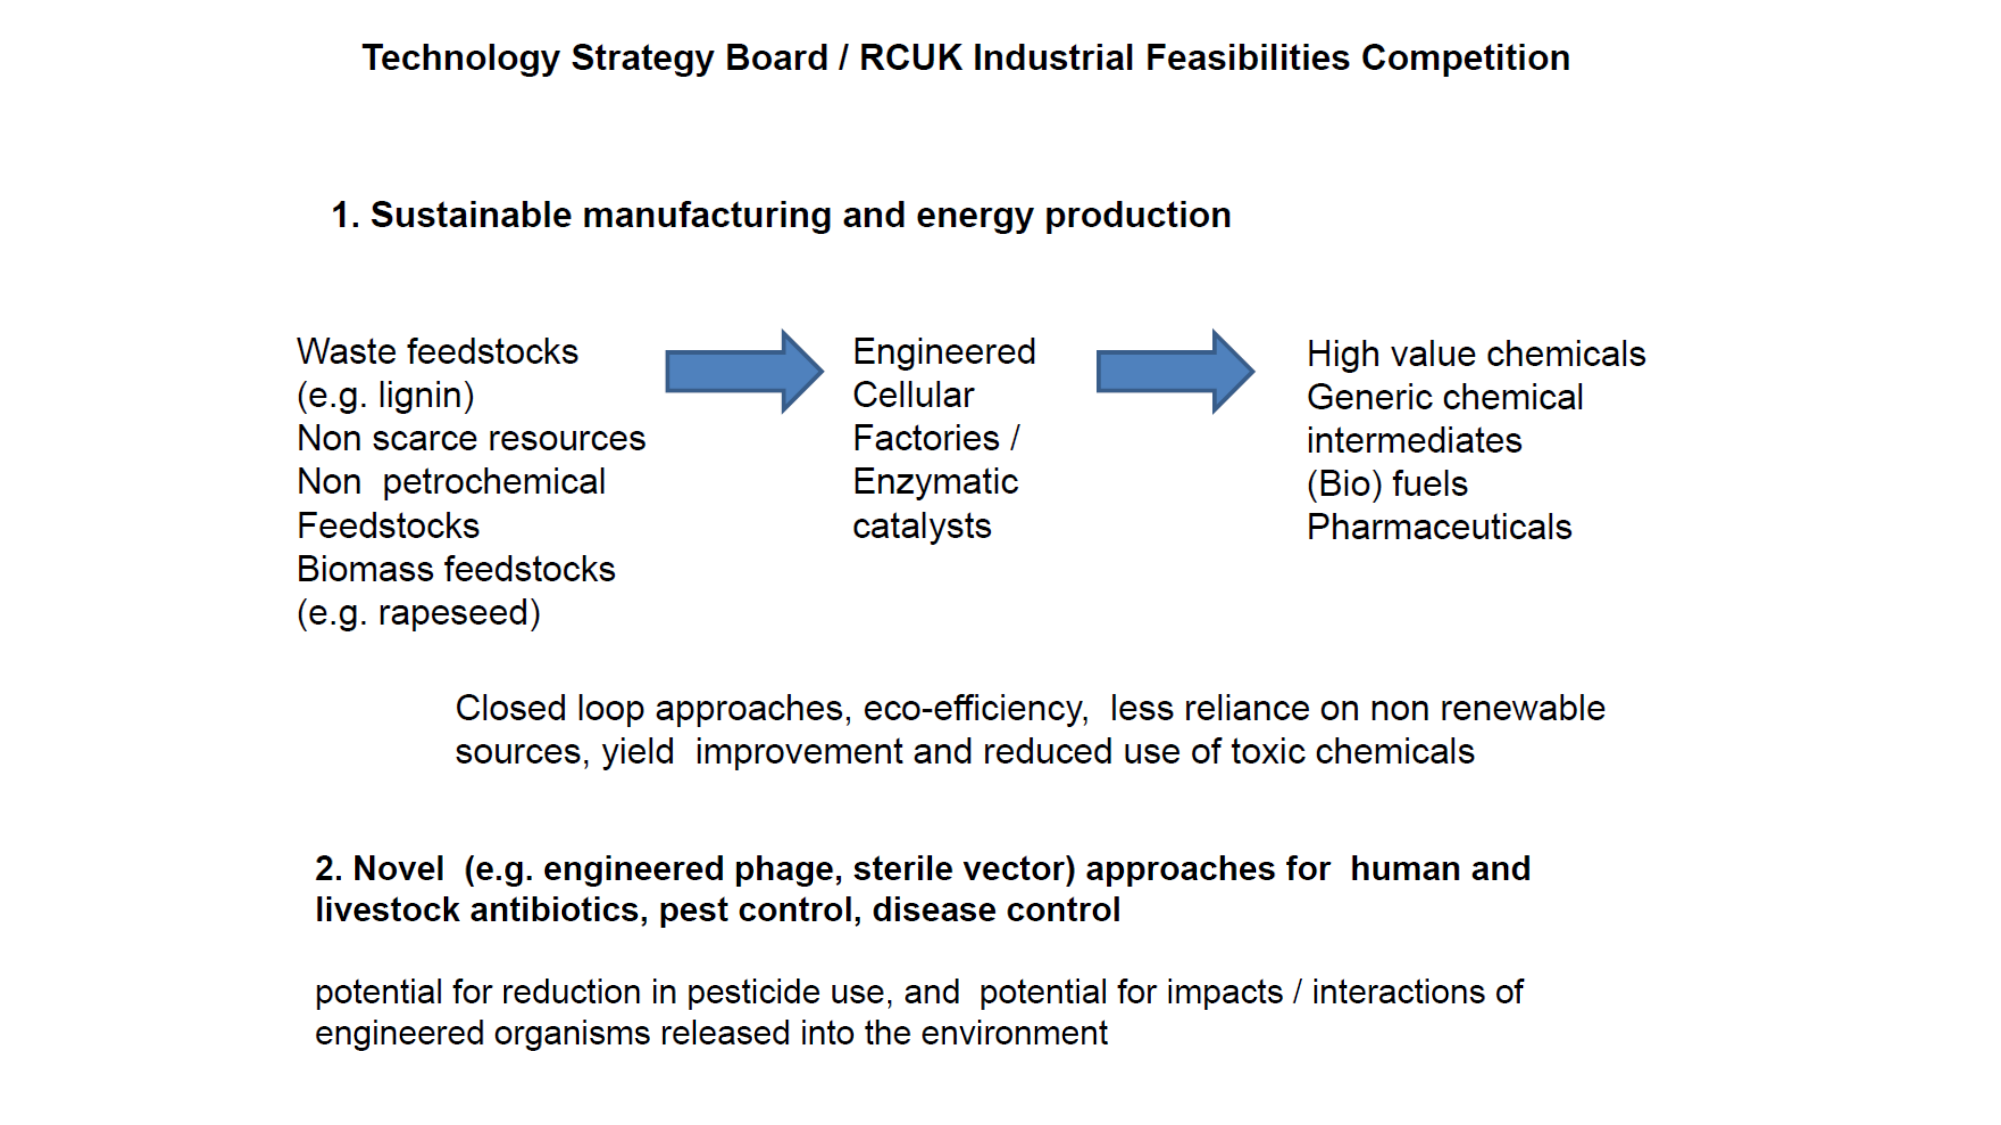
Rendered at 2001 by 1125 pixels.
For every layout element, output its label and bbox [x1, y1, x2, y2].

picture [282, 824, 1564, 1077]
picture [282, 29, 1658, 807]
